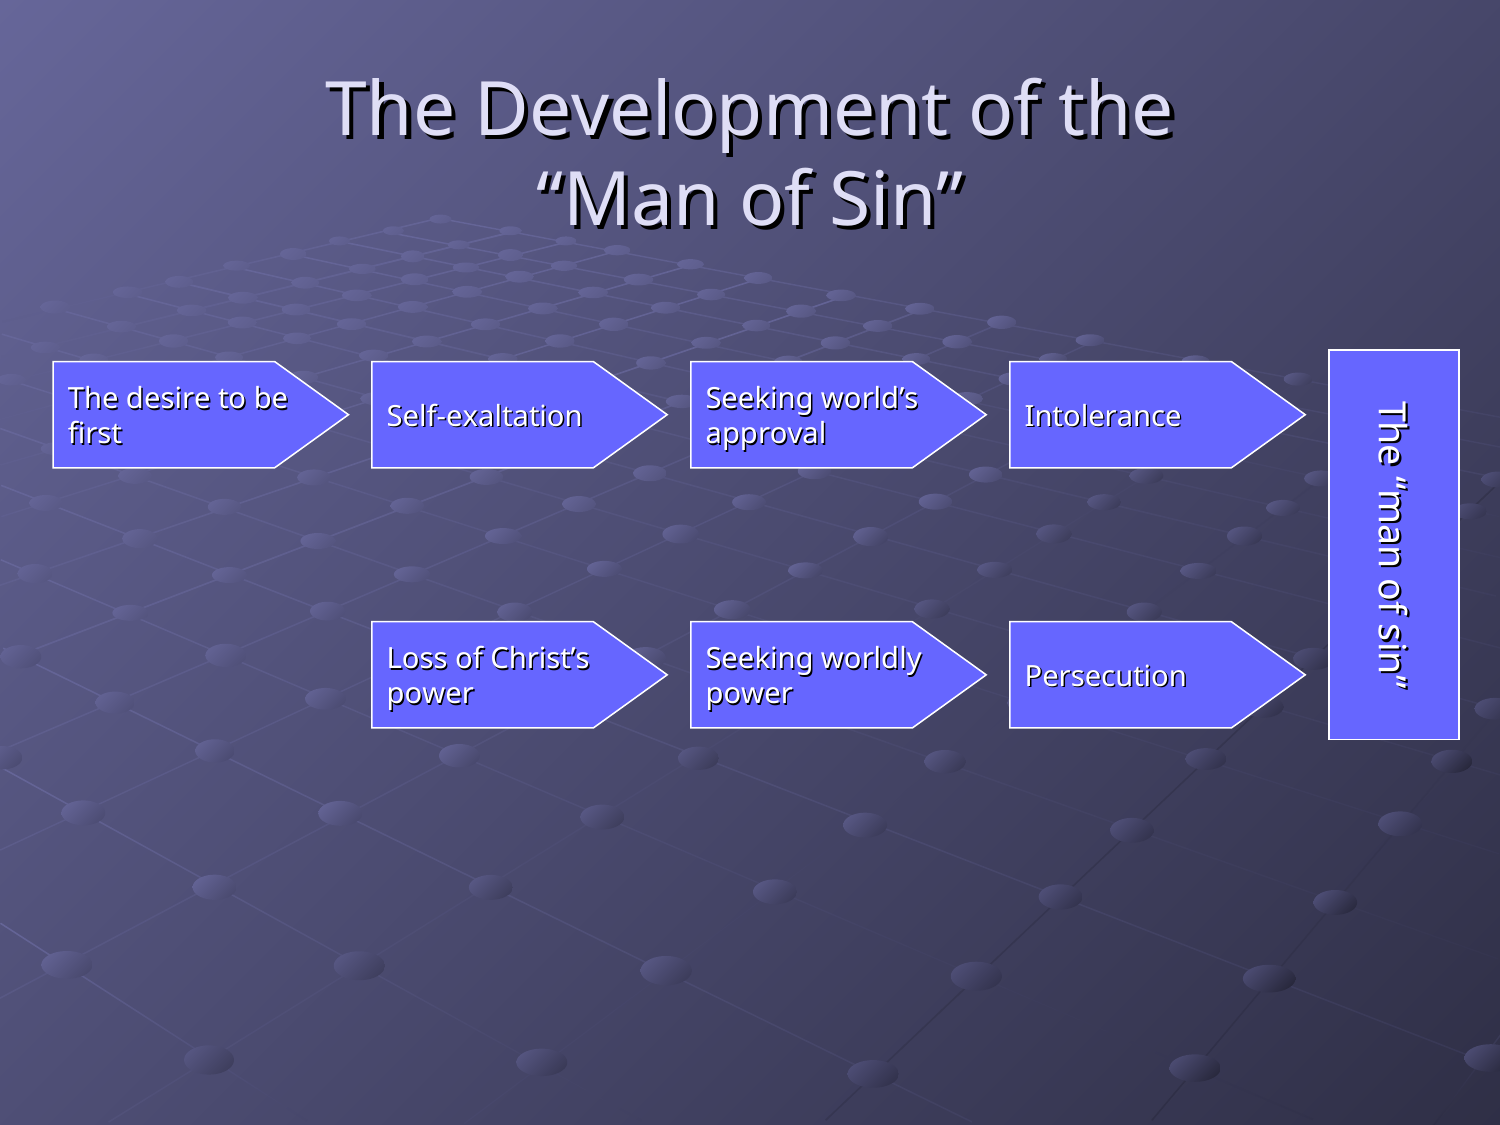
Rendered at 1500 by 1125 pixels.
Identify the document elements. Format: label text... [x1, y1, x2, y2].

text_box Intolerance [1009, 361, 1306, 468]
text_box Loss of Christ’s power [371, 621, 668, 728]
text_box Seeking world’s approval [690, 361, 987, 468]
text_box Seeking worldly power [690, 621, 987, 728]
text_box Self-exaltation [371, 361, 668, 468]
text_box The desire to be first [53, 361, 349, 468]
title The Development of the “Man of Sin” [75, 56, 1426, 245]
text_box Persecution [1009, 621, 1306, 728]
text_box The “man of sin” [1328, 349, 1459, 740]
